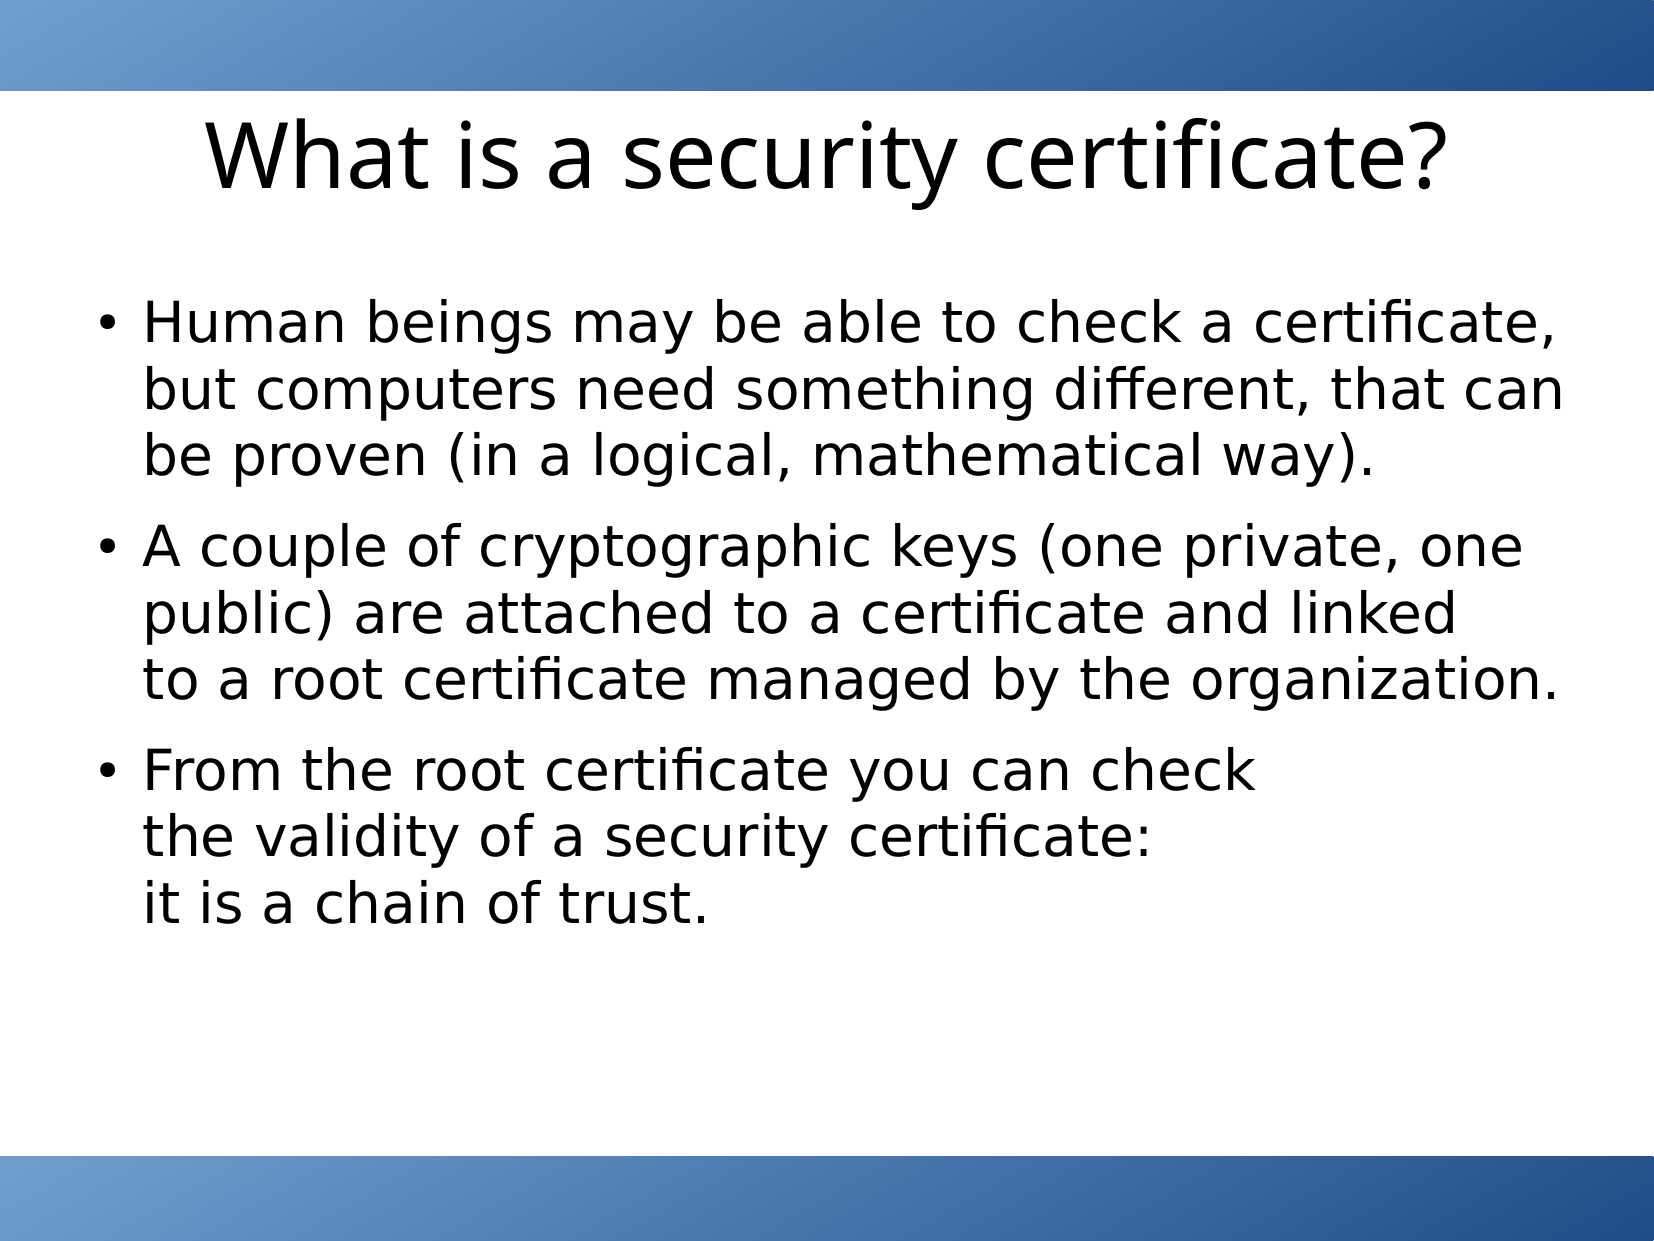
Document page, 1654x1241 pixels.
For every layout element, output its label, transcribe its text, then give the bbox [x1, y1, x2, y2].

list Human beings may be able to check a certificate, but computers need something different, that can be proven (in a logical, mathematical way). A couple of cryptographic keys (one private, one public) are attached to a certificate and linked to a root certificate managed by the organization. From the root certificate you can check the validity of a security certificate: it is a chain of trust. [82, 290, 1571, 1010]
title What is a security certificate? [82, 49, 1571, 257]
